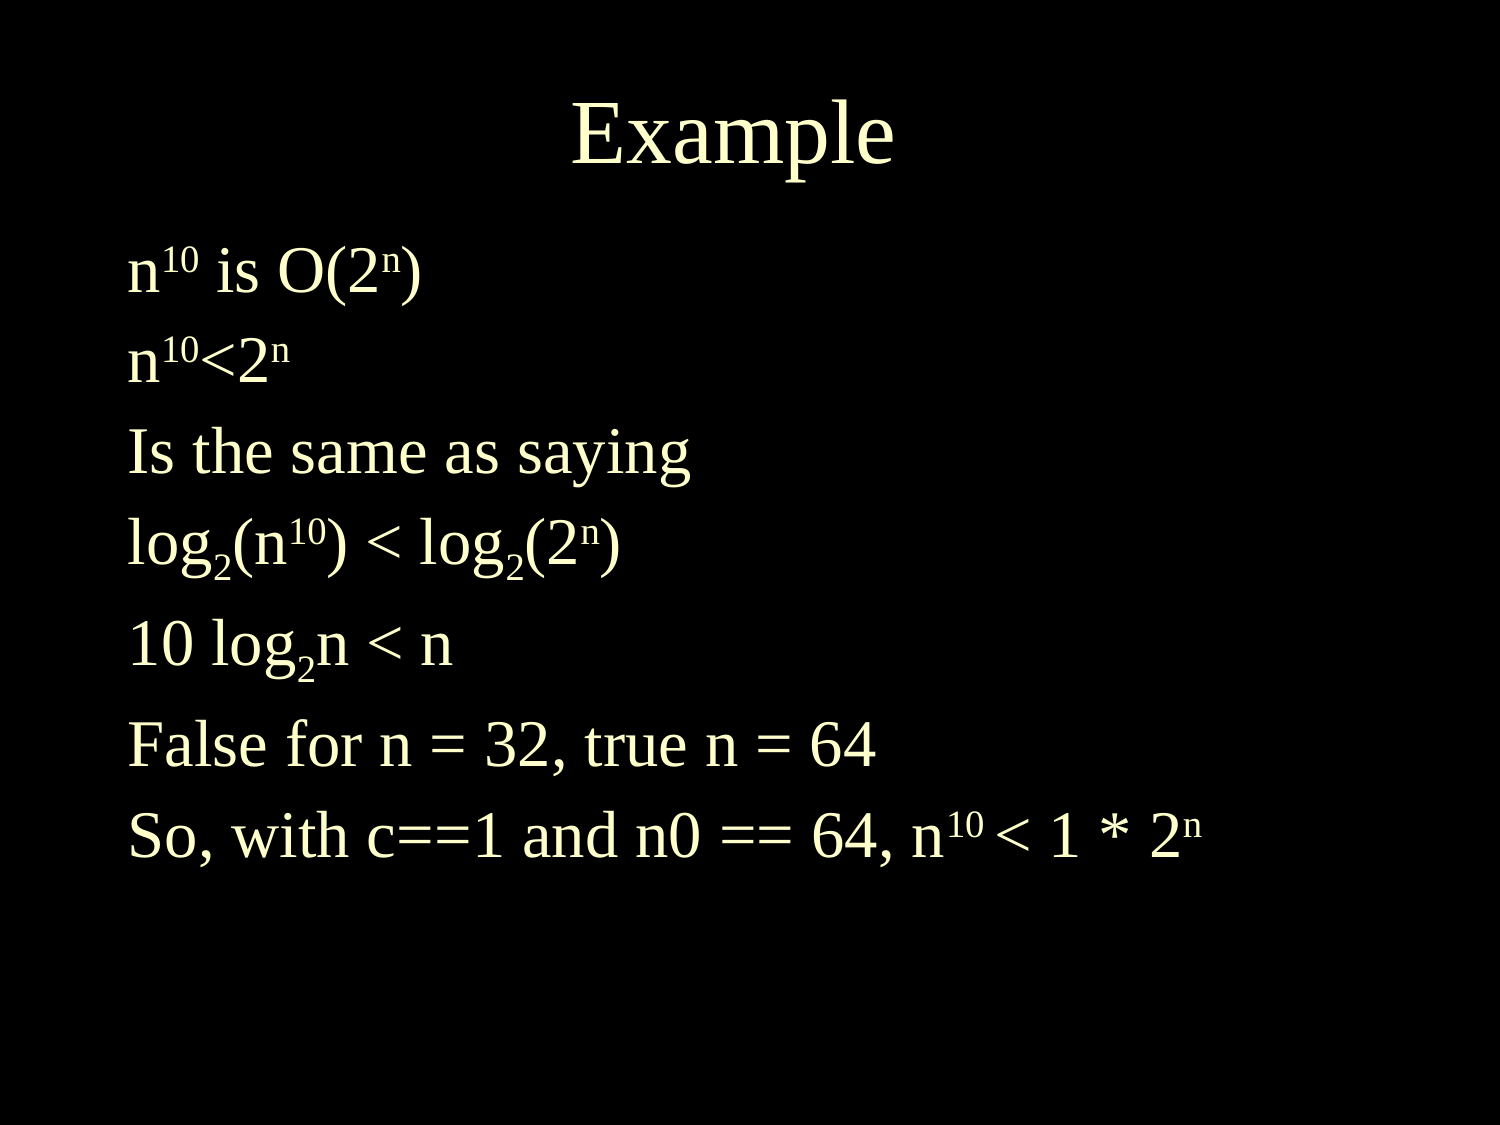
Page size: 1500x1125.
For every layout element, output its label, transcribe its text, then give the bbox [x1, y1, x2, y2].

title Example [4, 37, 1463, 228]
list n10 is O(2n) n10<2n Is the same as saying log2(n10) < log2(2n) 10 log2n < n False for n = 32, true n = 64 So, with c==1 and n0 == 64, n10 < 1 * 2n [112, 224, 1497, 1051]
